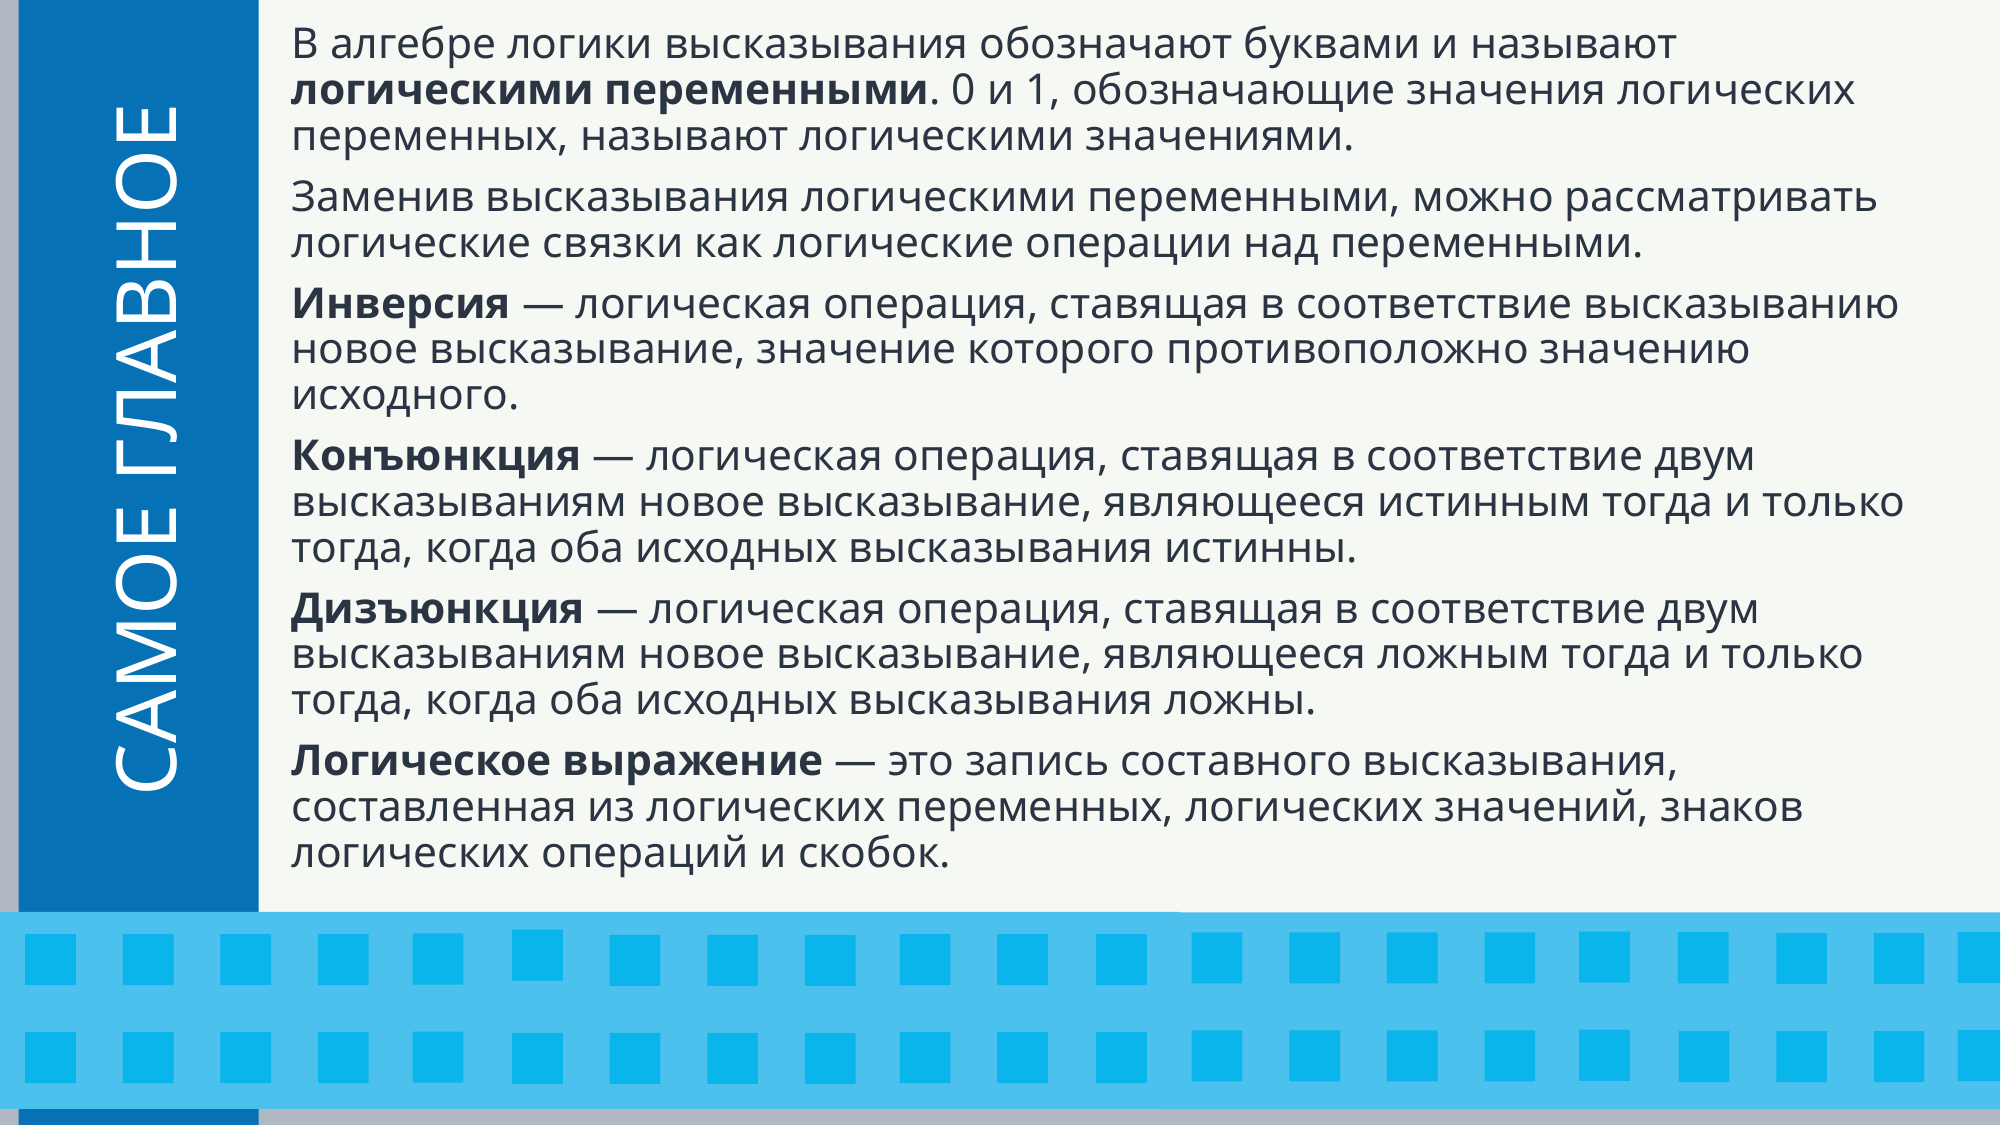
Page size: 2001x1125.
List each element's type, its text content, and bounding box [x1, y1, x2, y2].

text_box В алгебре логики высказывания обозначают буквами и назы­вают логическими переменными. 0 и 1, обозначающие значения логических переменных, называют логическими значениями. Заменив высказывания логическими переменными, можно рассматривать логические связки как логические операции над переменными. Инверсия — логическая операция, ставящая в соответствие высказыванию новое высказывание, значение которого противоположно значению исходного. Конъюнкция — логическая операция, ставящая в соответ­ствие двум высказываниям новое высказывание, являющееся истинным тогда и только тогда, когда оба исходных высказы­вания истинны. Дизъюнкция — логическая операция, ставящая в соответст­вие двум высказываниям новое высказывание, являющееся лож­ным тогда и только тогда, когда оба исходных высказывания ложны. Логическое выражение — это запись составного высказыва­ния, составленная из логических переменных, логических значе­ний, знаков логических операций и скобок. [276, 14, 1951, 892]
